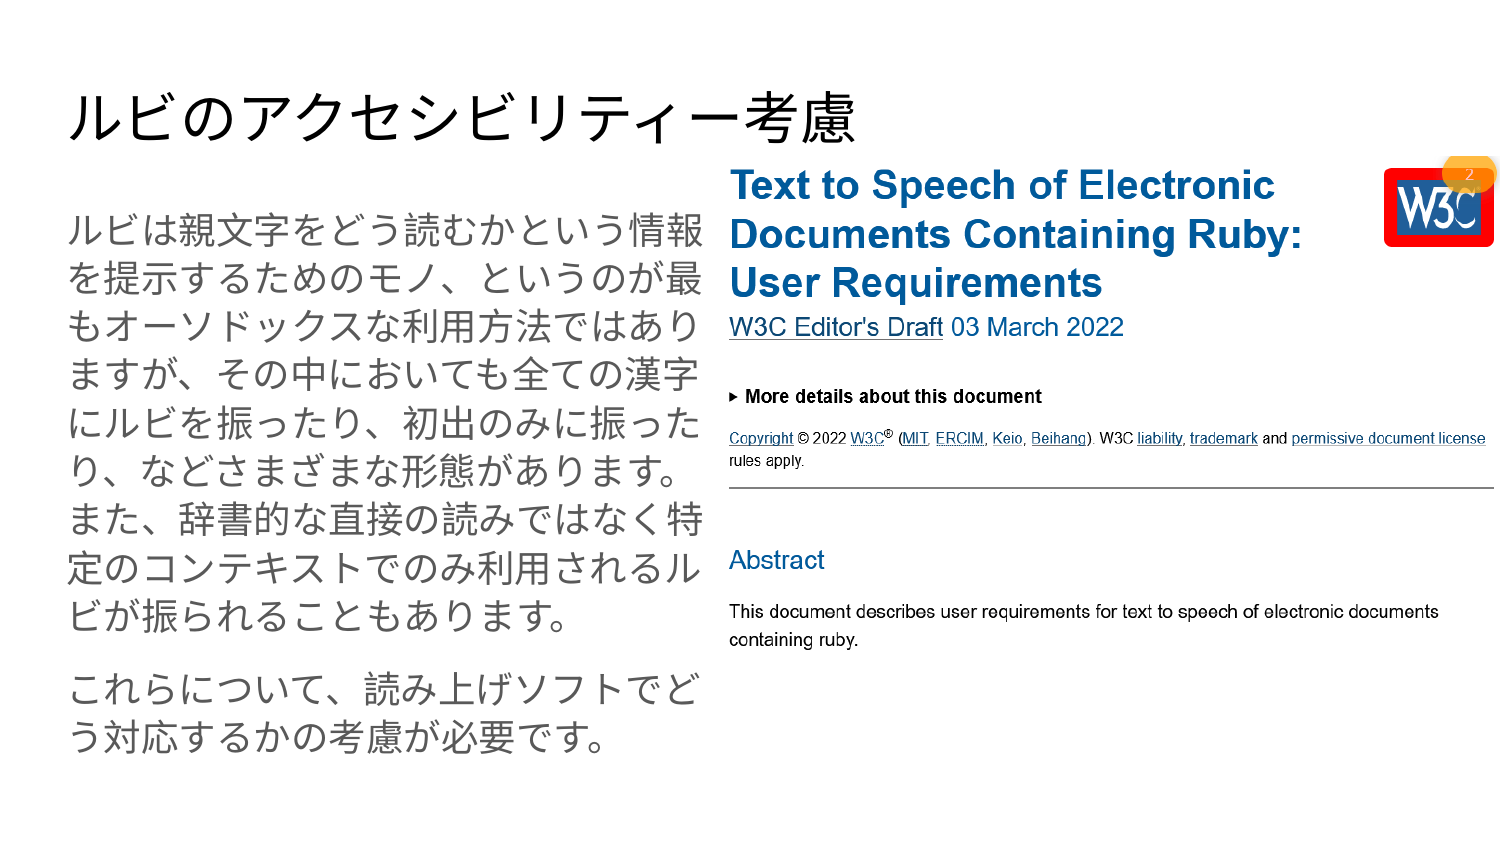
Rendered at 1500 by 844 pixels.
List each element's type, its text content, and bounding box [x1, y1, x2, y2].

picture [721, 156, 1500, 666]
list ルビは親文字をどう読むかという情報を提示するためのモノ、というのが最もオーソドックスな利用方法ではありますが、その中においても全ての漢字にルビを振ったり、初出のみに振ったり、などさまざまな形態があります。また、辞書的な直接の読みではなく特定のコンテキストでのみ利用されるルビが振られることもあります。 これらについて、読み上げソフトでどう対応するかの考慮が必要です。 [51, 189, 722, 823]
title ルビのアクセシビリティー考慮 [51, 72, 1449, 167]
